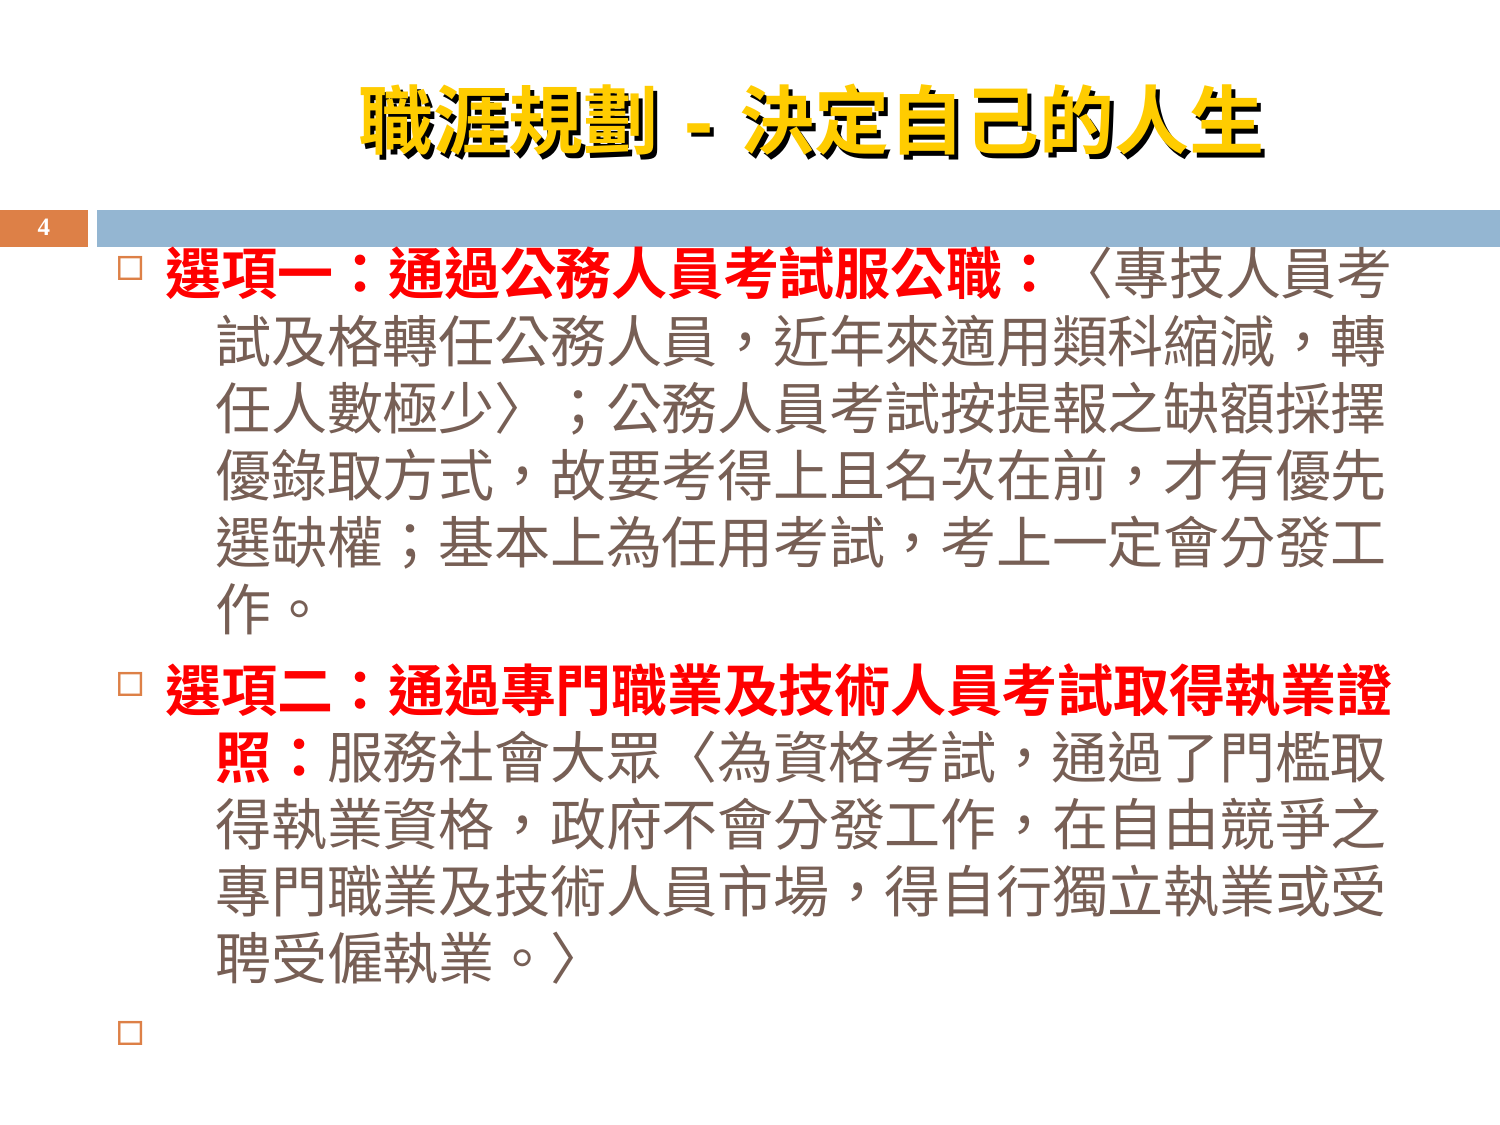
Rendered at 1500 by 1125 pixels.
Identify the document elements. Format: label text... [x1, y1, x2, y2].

list 選項一：通過公務人員考試服公職：〈專技人員考試及格轉任公務人員，近年來適用類科縮減，轉任人數極少〉；公務人員考試按提報之缺額採擇優錄取方式，故要考得上且名次在前，才有優先選缺權；基本上為任用考試，考上一定會分發工作。 選項二：通過專門職業及技術人員考試取得執業證照：服務社會大眾〈為資格考試，通過了門檻取得執業資格，政府不會分發工作，在自由競爭之專門職業及技術人員市場，得自行獨立執業或受聘受僱執業。〉 [100, 231, 1438, 1000]
text_box 3 [0, 208, 88, 249]
title 職涯規劃-決定自己的人生 [100, 37, 1438, 201]
